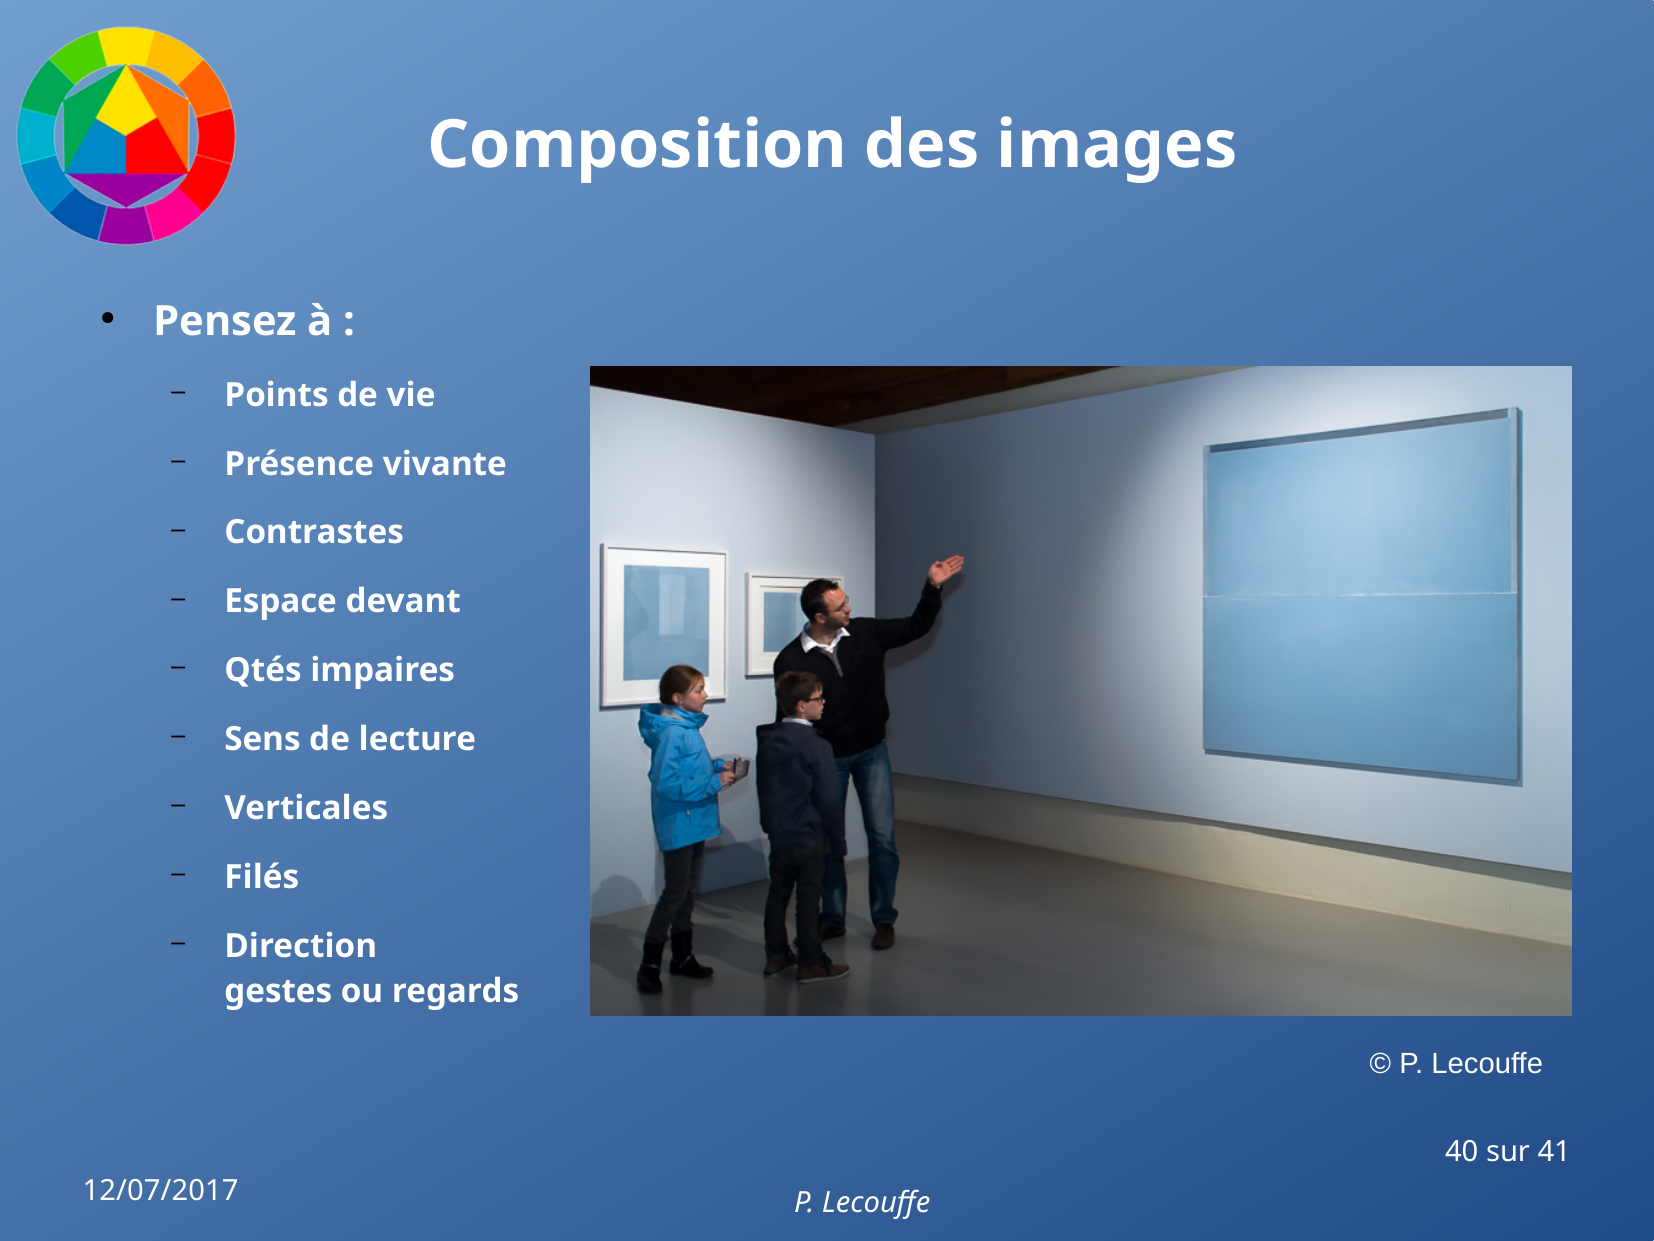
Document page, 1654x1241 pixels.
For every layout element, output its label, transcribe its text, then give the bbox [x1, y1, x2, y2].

list Pensez à : Points de vie Présence vivante Contrastes Espace devant Qtés impaires Sens de lecture Verticales Filés Direction gestes ou regards [82, 290, 1571, 1058]
title Composition des images [236, 58, 1430, 225]
picture [590, 366, 1572, 1016]
picture [6, 22, 249, 252]
text_box © P. Lecouffe [1346, 1039, 1559, 1099]
